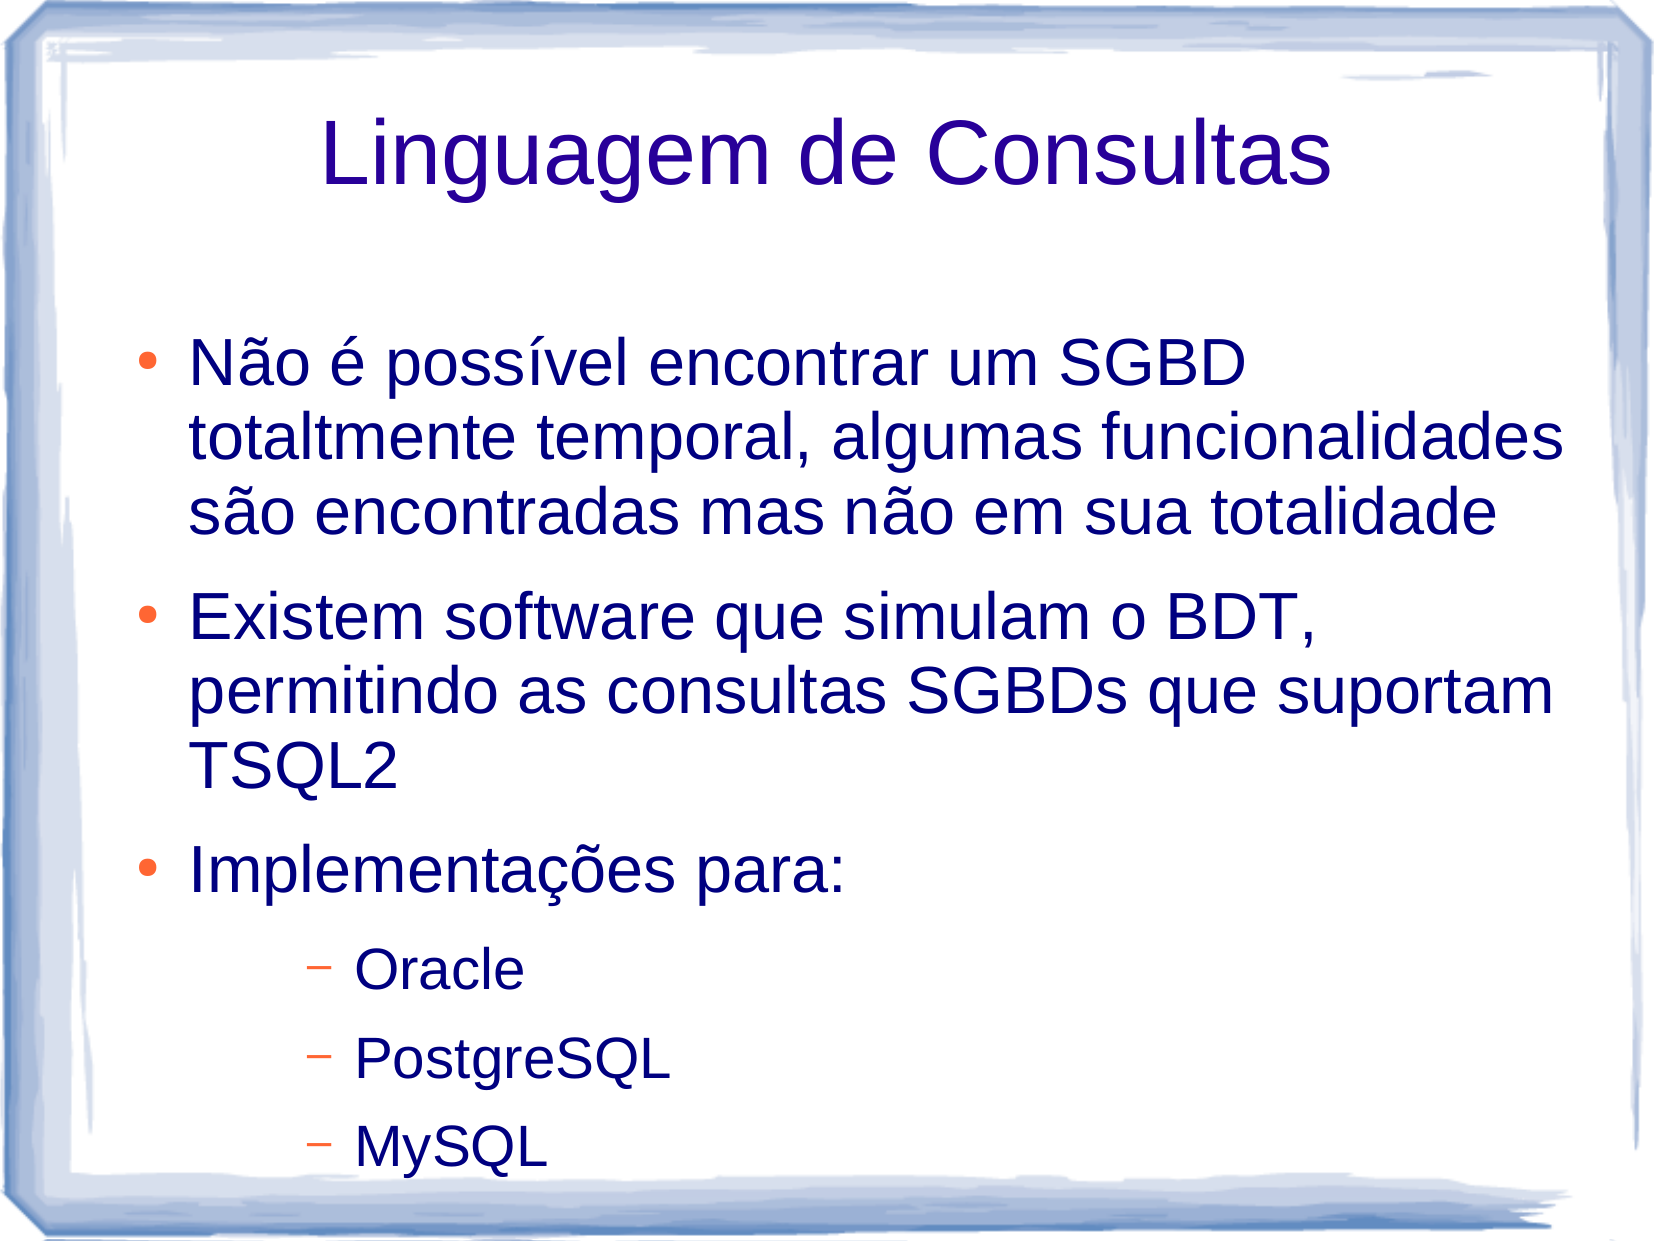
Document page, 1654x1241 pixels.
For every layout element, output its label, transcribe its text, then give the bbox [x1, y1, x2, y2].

list Não é possível encontrar um SGBD totaltmente temporal, algumas funcionalidades são encontradas mas não em sua totalidade Existem software que simulam o BDT, permitindo as consultas SGBDs que suportam TSQL2 Implementações para: Oracle PostgreSQL MySQL [118, 324, 1571, 1179]
picture [0, 0, 1654, 1241]
title Linguagem de Consultas [82, 49, 1571, 257]
